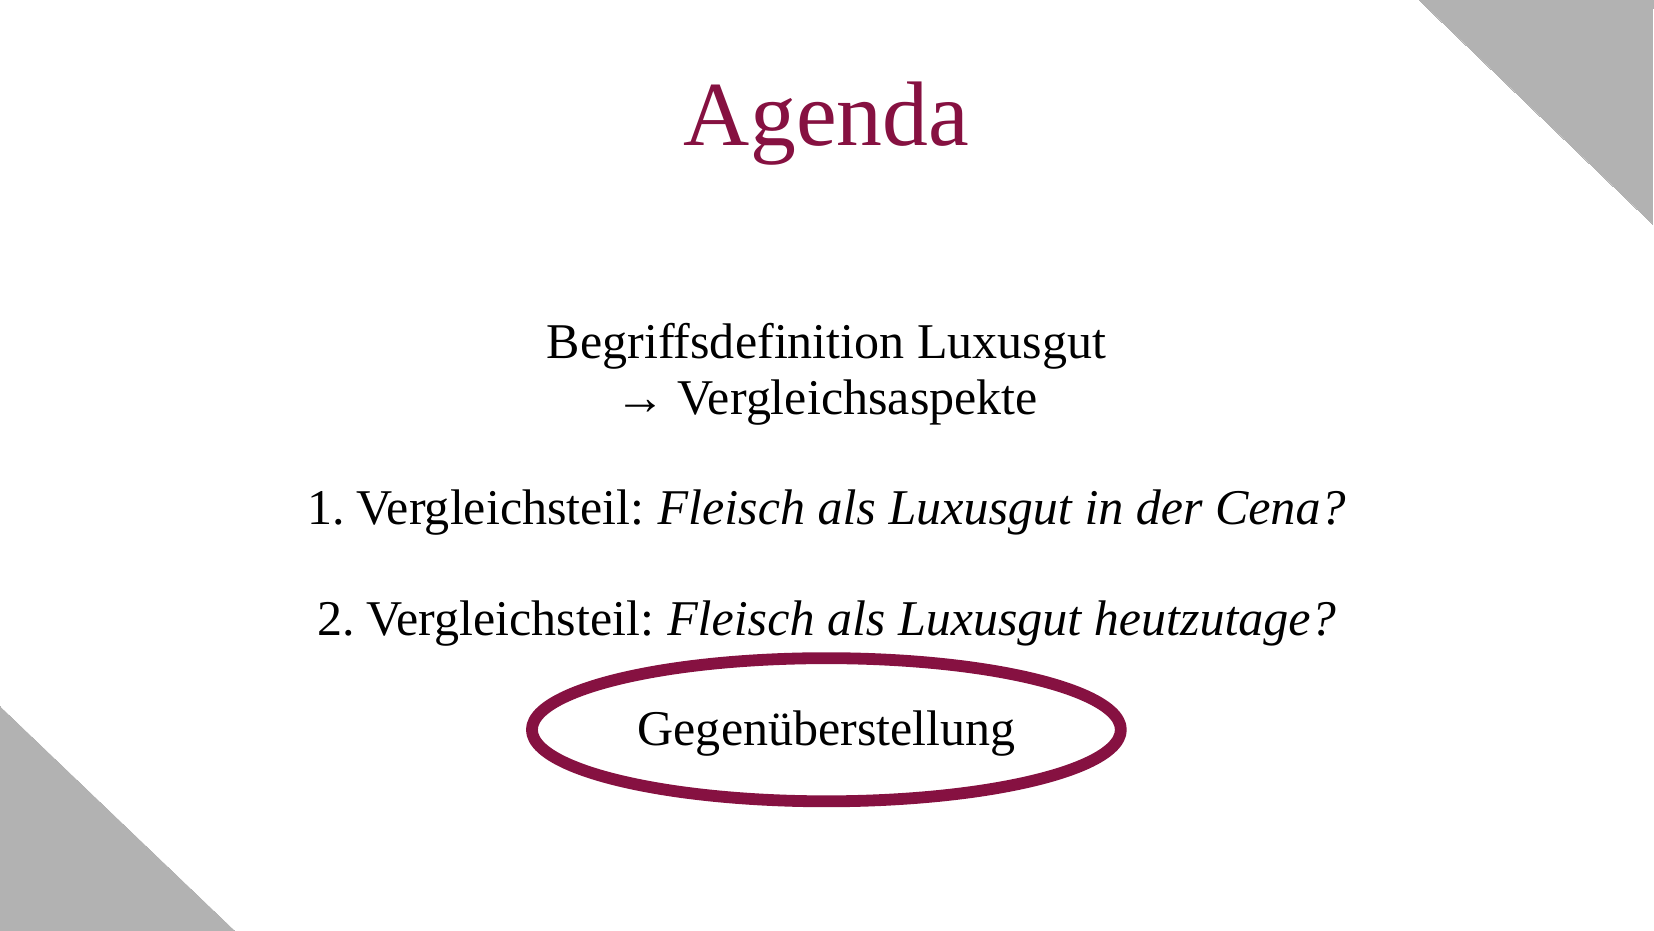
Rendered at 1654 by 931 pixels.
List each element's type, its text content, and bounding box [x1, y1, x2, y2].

text_box [1419, 0, 1654, 225]
text_box [0, 706, 235, 931]
title Agenda [82, 37, 1571, 193]
subtitle Begriffsdefinition Luxusgut → Vergleichsaspekte 1. Vergleichsteil: Fleisch als Luxusgut in der Cena? 2. Vergleichsteil: Fleisch als Luxusgut heutzutage? Gegenüberstellung [82, 203, 1571, 882]
